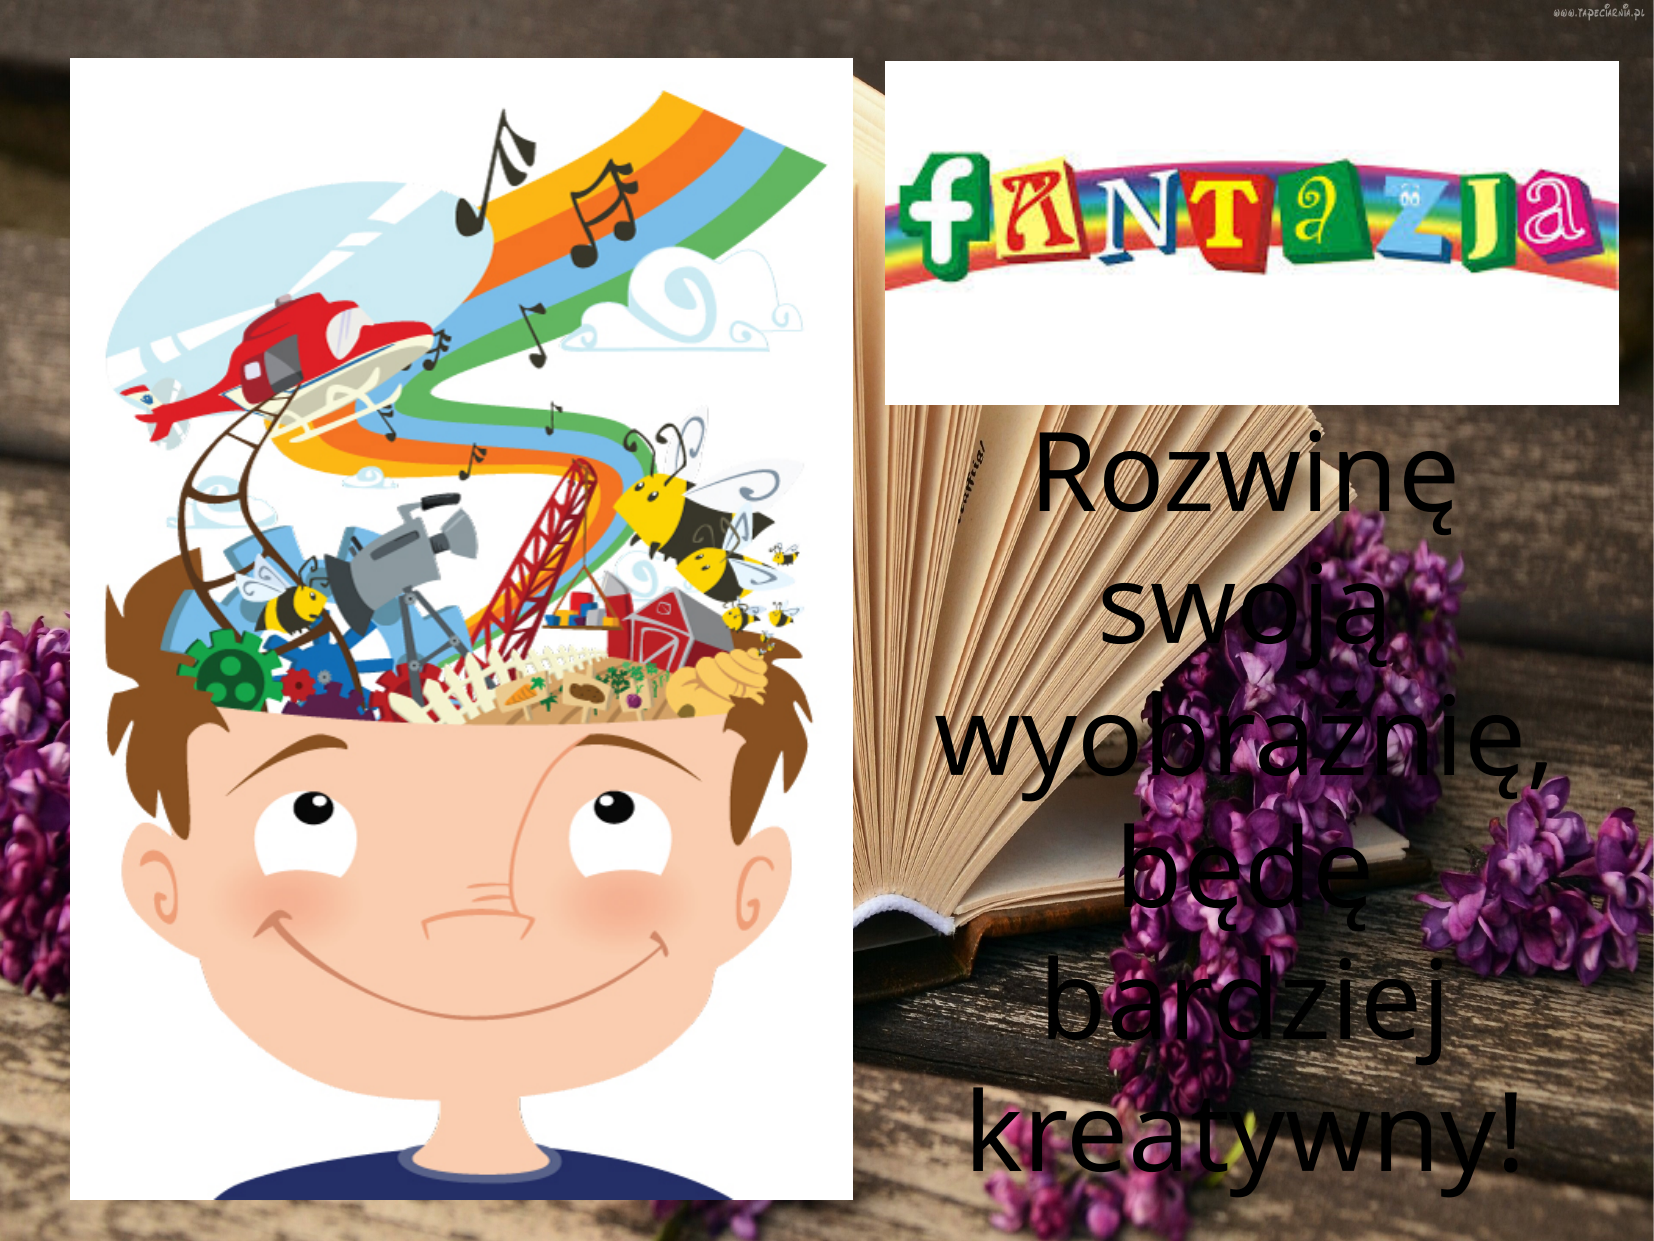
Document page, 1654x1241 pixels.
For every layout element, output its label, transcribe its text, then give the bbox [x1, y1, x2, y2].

picture [70, 59, 853, 1200]
title Rozwinę swoją wyobraźnię, będę bardziej kreatywny! [897, 413, 1593, 1182]
picture [885, 61, 1619, 405]
